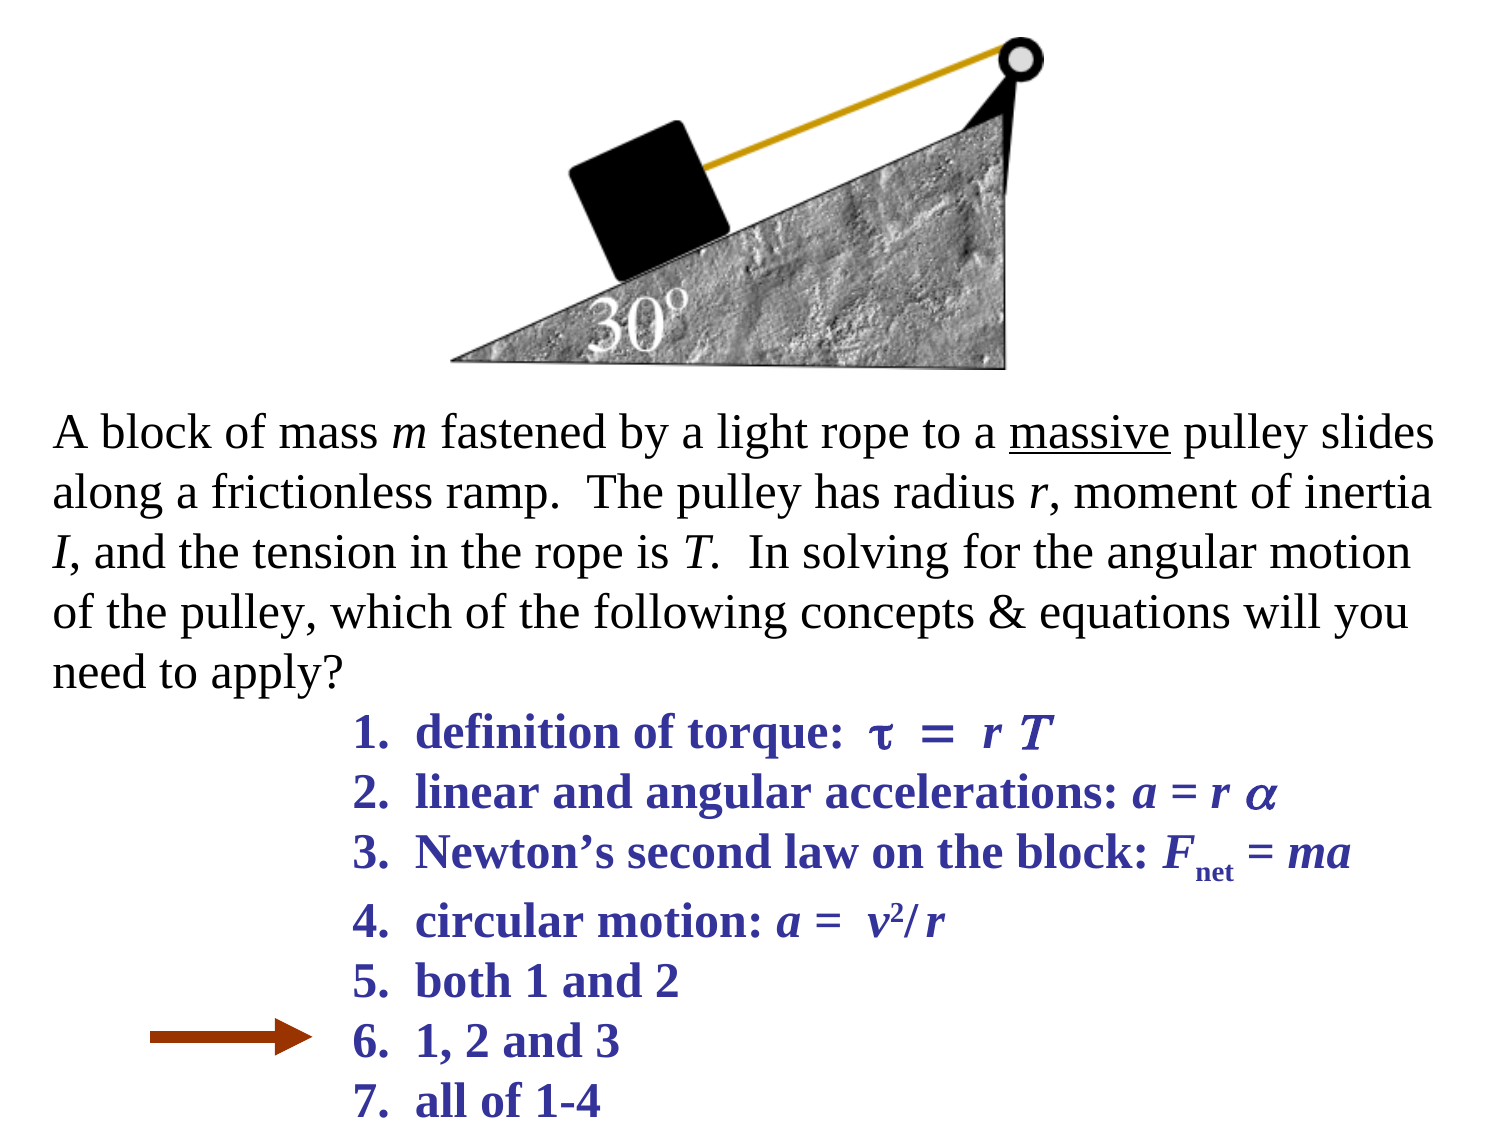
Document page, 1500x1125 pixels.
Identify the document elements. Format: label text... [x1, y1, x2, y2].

picture [450, 37, 1044, 370]
text_box A block of mass m fastened by a light rope to a massive pulley slides along a frictionless ramp. The pulley has radius r, moment of inertia I, and the tension in the rope is T. In solving for the angular motion of the pulley, which of the following concepts & equations will you need to apply? 1. definition of torque: τ = r T 2. linear and angular accelerations: a = r α 3. Newton’s second law on the block: Fnet = ma 4. circular motion: a = v2/ r 5. both 1 and 2 6. 1, 2 and 3 7. all of 1-4 [37, 391, 1463, 1125]
